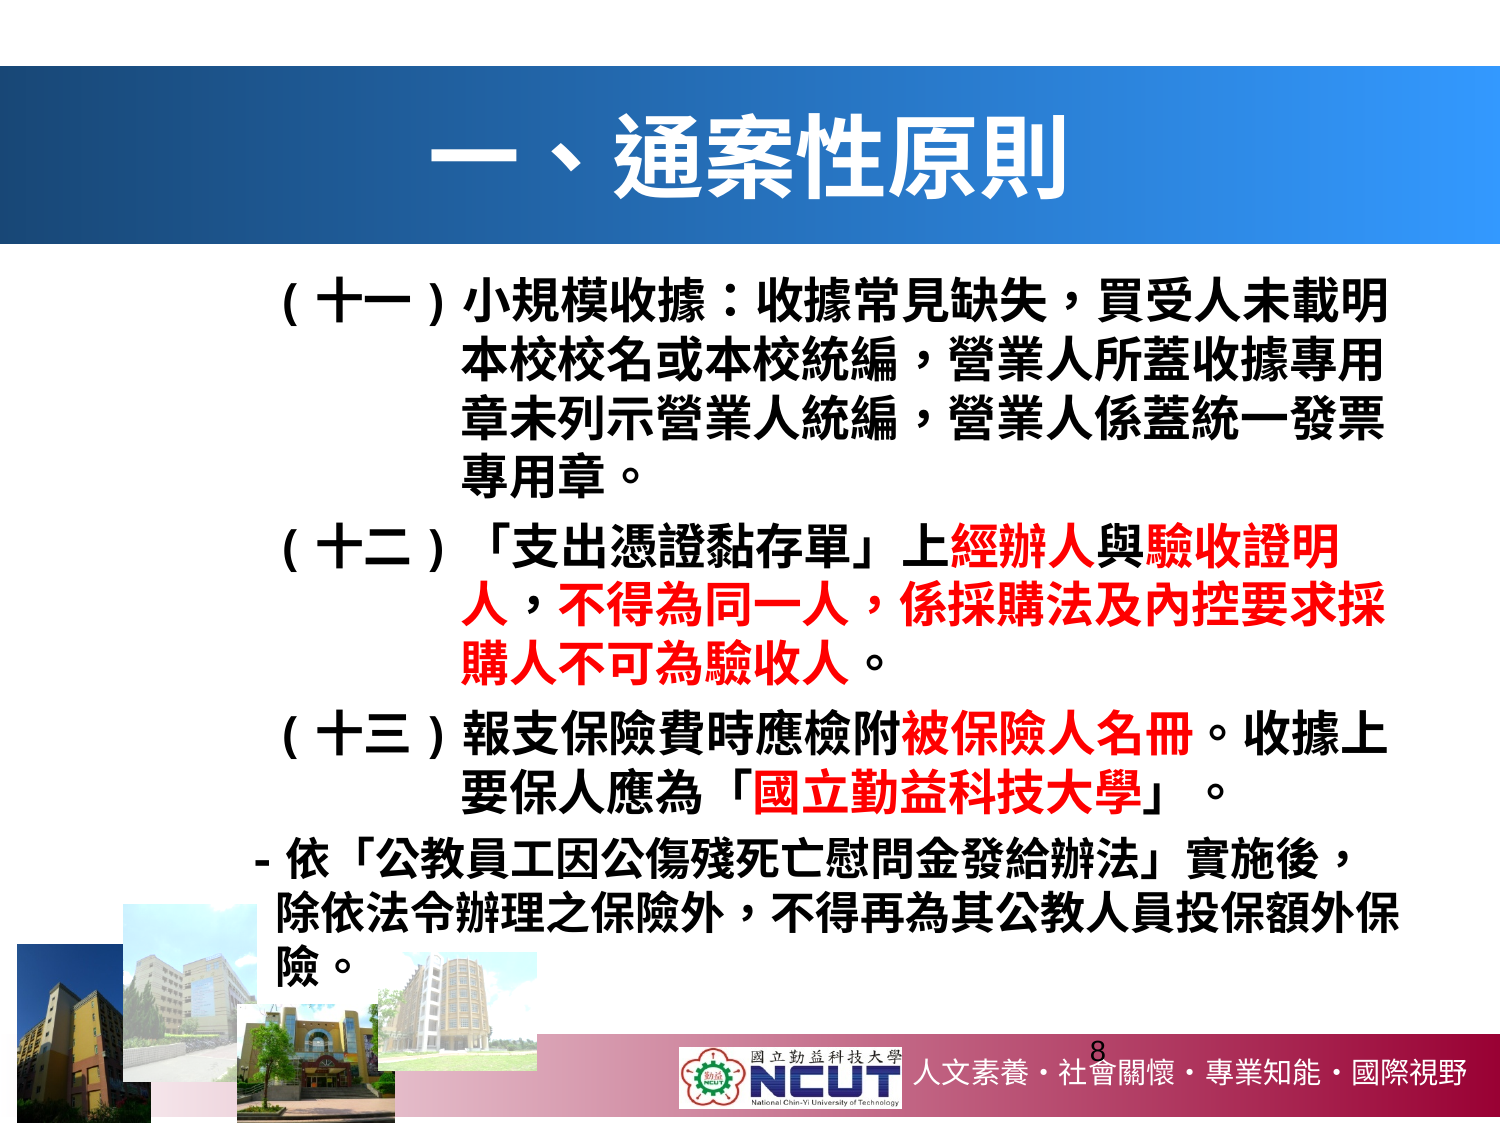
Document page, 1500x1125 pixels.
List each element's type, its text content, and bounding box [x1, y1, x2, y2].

list (十一)小規模收據：收據常見缺失，買受人未載明本校校名或本校統編，營業人所蓋收據專用章未列示營業人統編，營業人係蓋統一發票專用章。 (十二)「支出憑證黏存單」上經辦人與驗收證明人，不得為同一人，係採購法及內控要求採購人不可為驗收人。 (十三)報支保險費時應檢附被保險人名冊。收據上要保人應為「國立勤益科技大學」。 -依「公教員工因公傷殘死亡慰問金發給辦法」實施後，除依法令辦理之保險外，不得再為其公教人員投保額外保險。 [75, 262, 1426, 1005]
text_box [1074, 1024, 1426, 1103]
title 一、通案性原則 [0, 66, 1500, 244]
